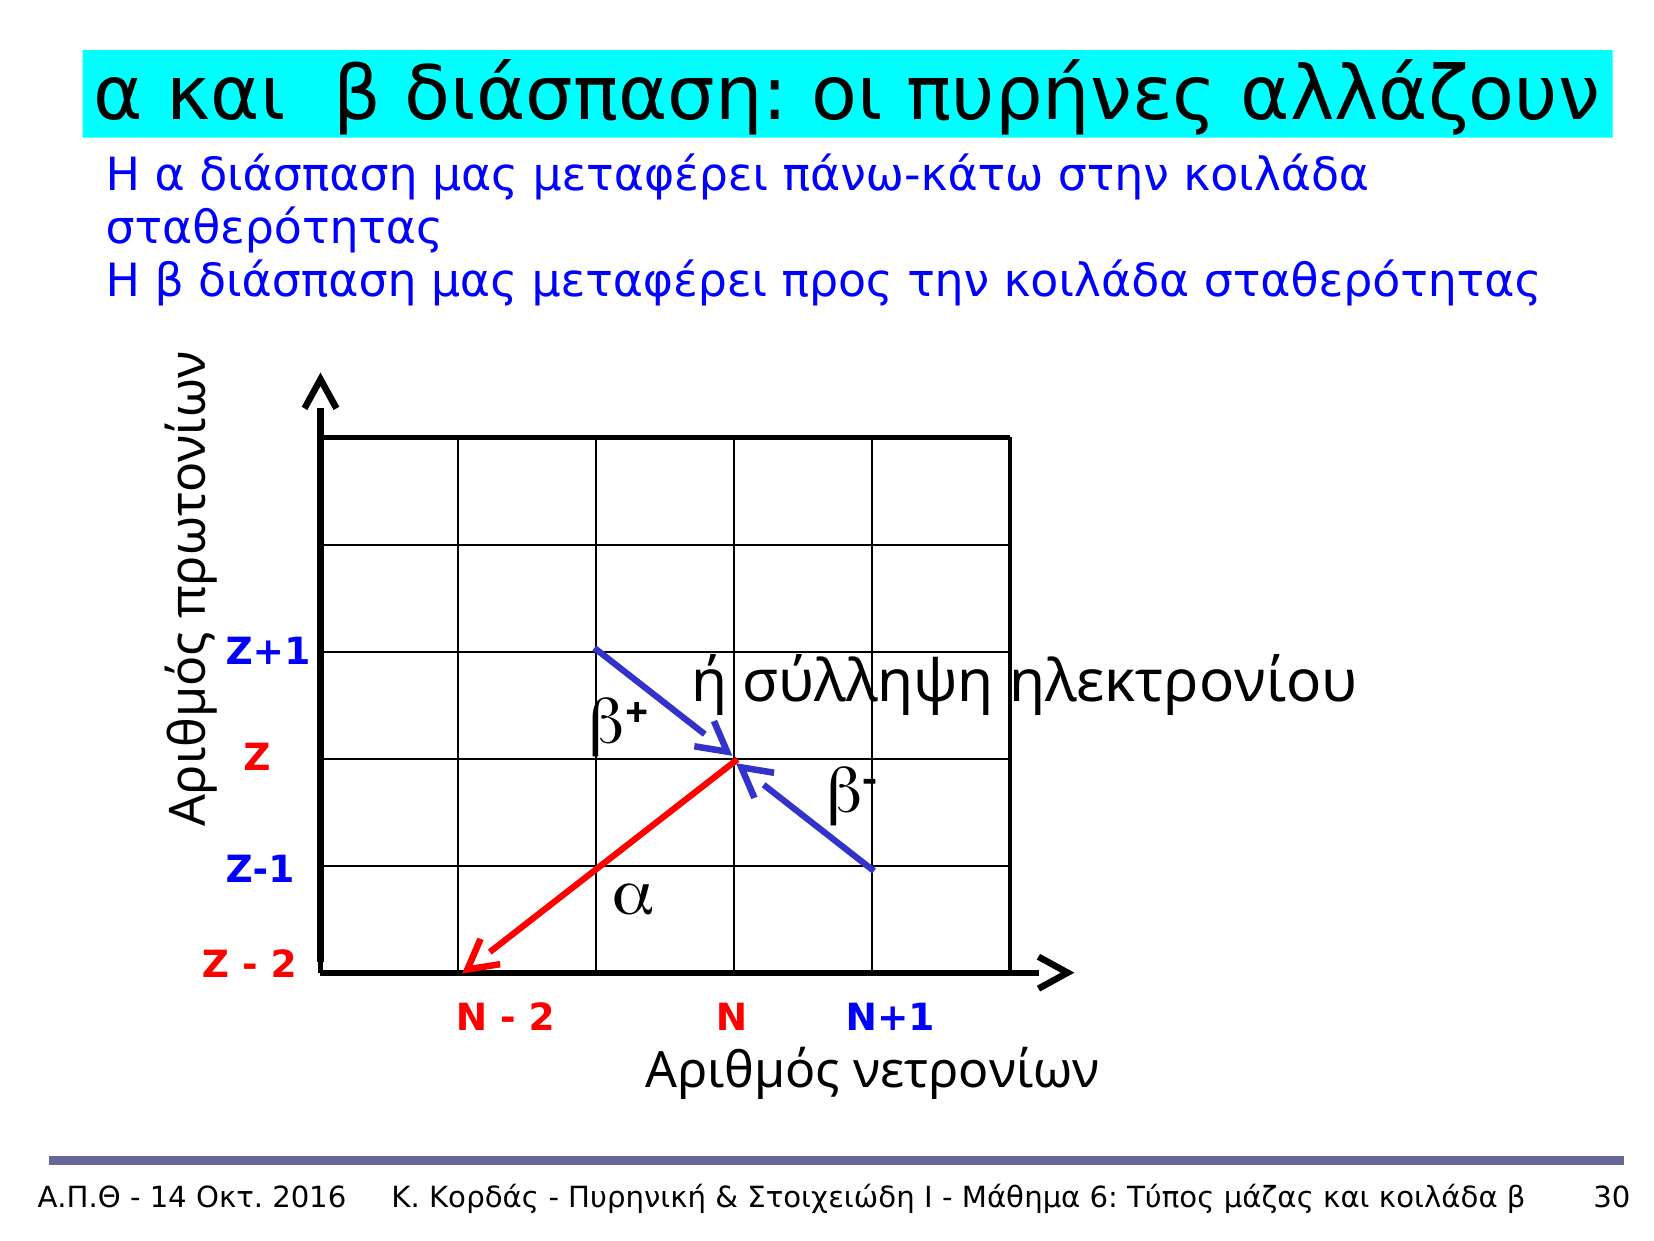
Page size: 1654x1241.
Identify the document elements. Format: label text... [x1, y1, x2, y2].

text_box Αριθμός νετρονίων [630, 1030, 1115, 1106]
text_box Ν - 2 [441, 988, 592, 1048]
text_box  [811, 738, 891, 834]
text_box  [627, 668, 663, 696]
text_box Η α διάσπαση μας μεταφέρει πάνω-κάτω στην κοιλάδα σταθερότητας Η β διάσπαση μας μεταφέρει προς την κοιλάδα σταθερότητας [90, 140, 1595, 316]
text_box Ν [700, 988, 830, 1048]
text_box  [597, 840, 670, 936]
text_box Ζ - 2 [187, 935, 338, 994]
text_box Ζ [228, 728, 379, 788]
text_box Αριθμός πρωτονίων [146, 336, 223, 842]
text_box  [573, 668, 663, 765]
text_box Ν+1 [830, 988, 981, 1048]
text_box Z-1 [210, 840, 361, 900]
text_box Z+1 [210, 622, 361, 681]
text_box ή σύλληψη ηλεκτρονίου [676, 635, 1373, 722]
title α και β διάσπαση: οι πυρήνες αλλάζουν [82, 50, 1613, 138]
